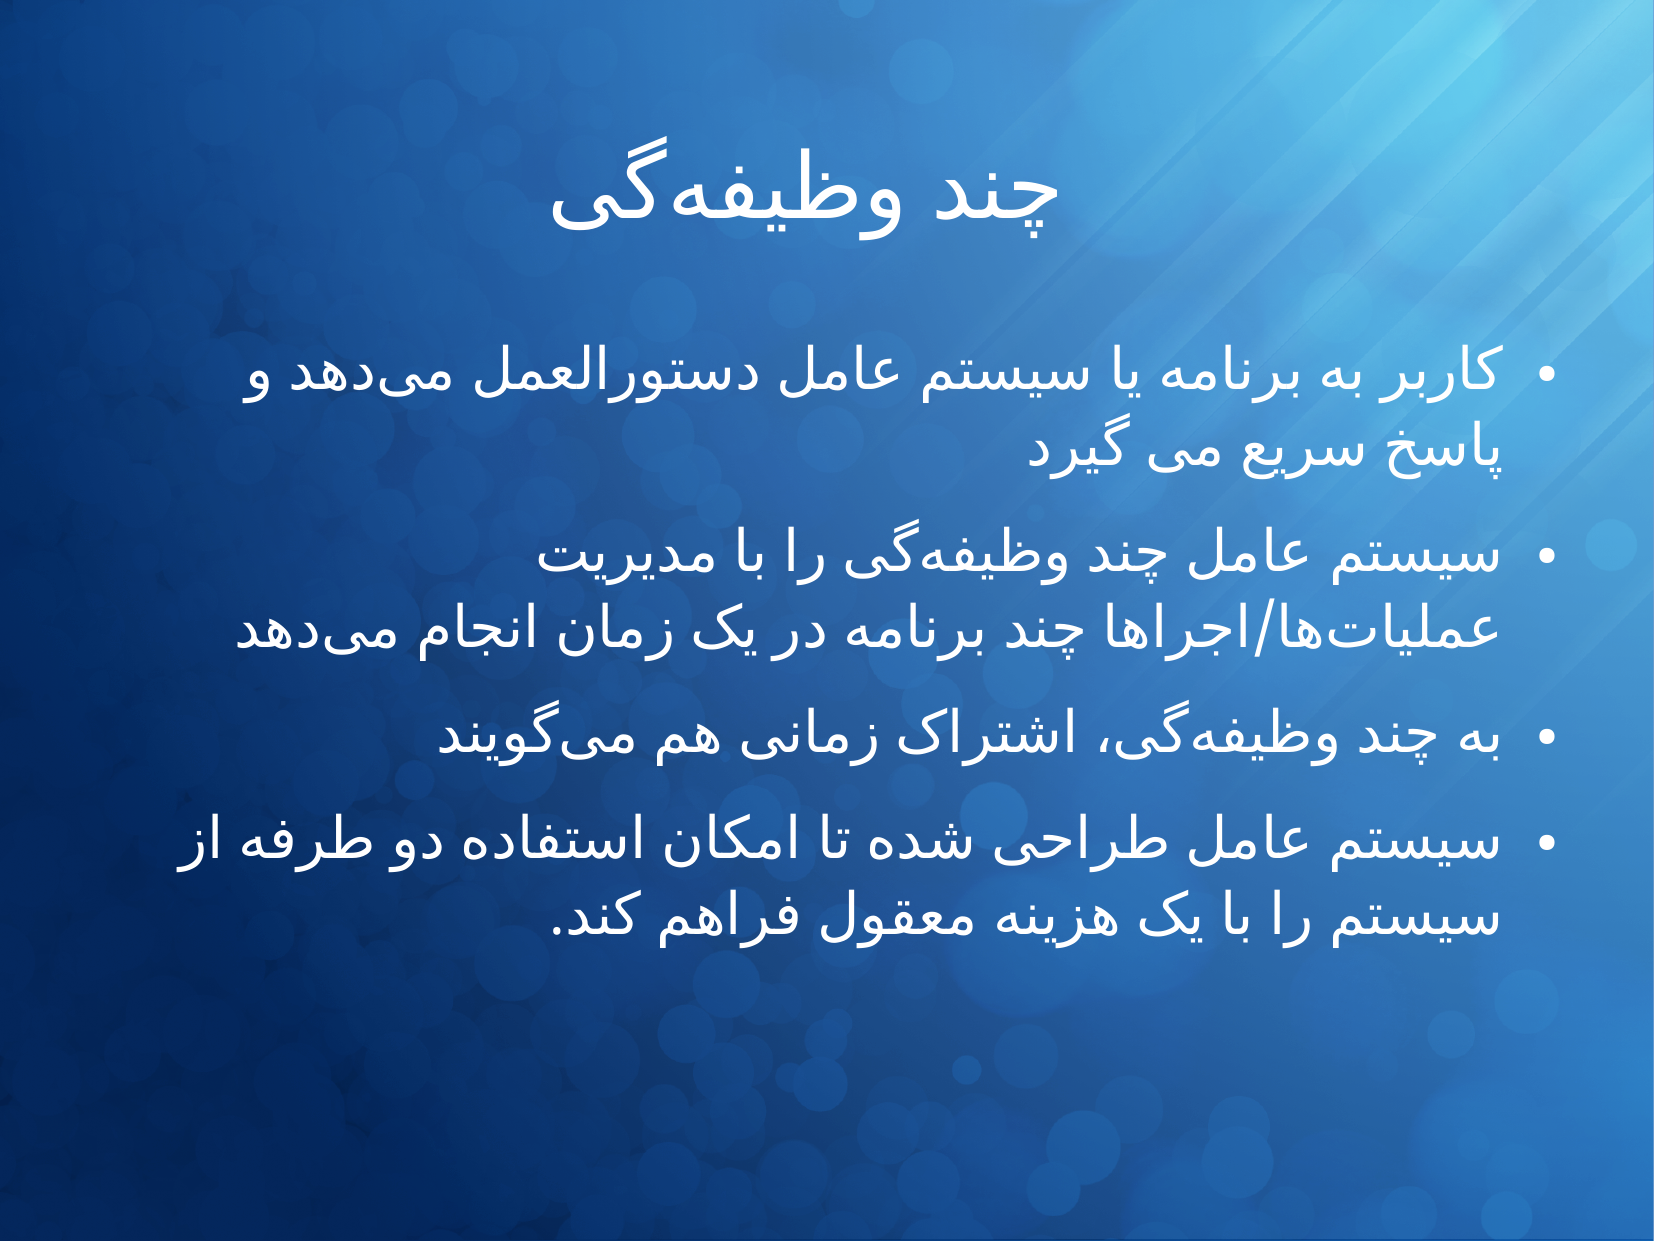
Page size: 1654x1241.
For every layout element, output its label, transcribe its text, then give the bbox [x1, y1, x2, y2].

list کاربر به برنامه یا سیستم عامل دستورالعمل می‌دهد و پاسخ سریع می گیرد سیستم عامل چند وظیفه‌گی را با مدیریت عملیات‌ها/اجراها چند برنامه در یک زمان انجام می‌دهد به چند وظیفه‌گی، اشتراک زمانی هم می‌گویند سیستم عامل طراحی شده تا امکان استفاده دو طرفه از سیستم را با یک هزینه معقول فراهم کند. [122, 337, 1576, 1088]
picture [0, 0, 1654, 1241]
title چند وظیفه‌گی [112, 112, 1501, 281]
